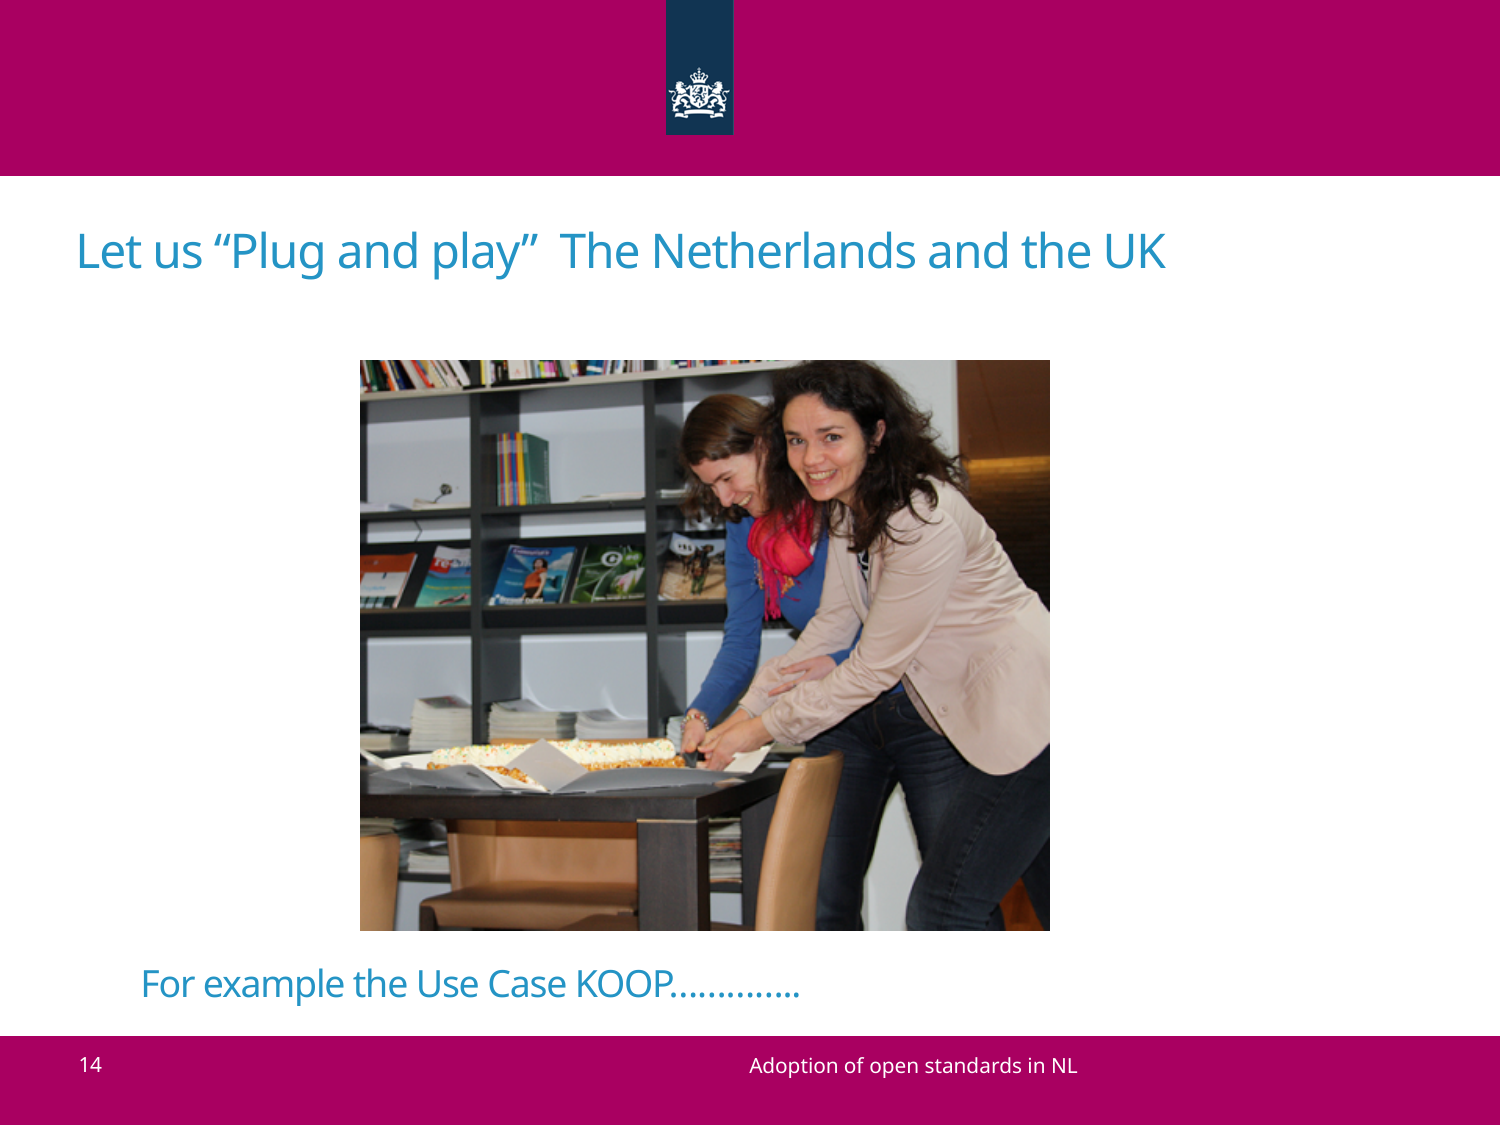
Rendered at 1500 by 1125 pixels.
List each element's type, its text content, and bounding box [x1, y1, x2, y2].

title Let us “Plug and play” The Netherlands and the UK [60, 202, 1348, 297]
text_box <number> [63, 1043, 181, 1104]
text_box Adoption of open standards in NL [734, 1044, 1418, 1092]
text_box For example the Use Case KOOP………….. [125, 935, 1413, 1030]
picture [666, 0, 734, 135]
picture [360, 360, 1050, 931]
